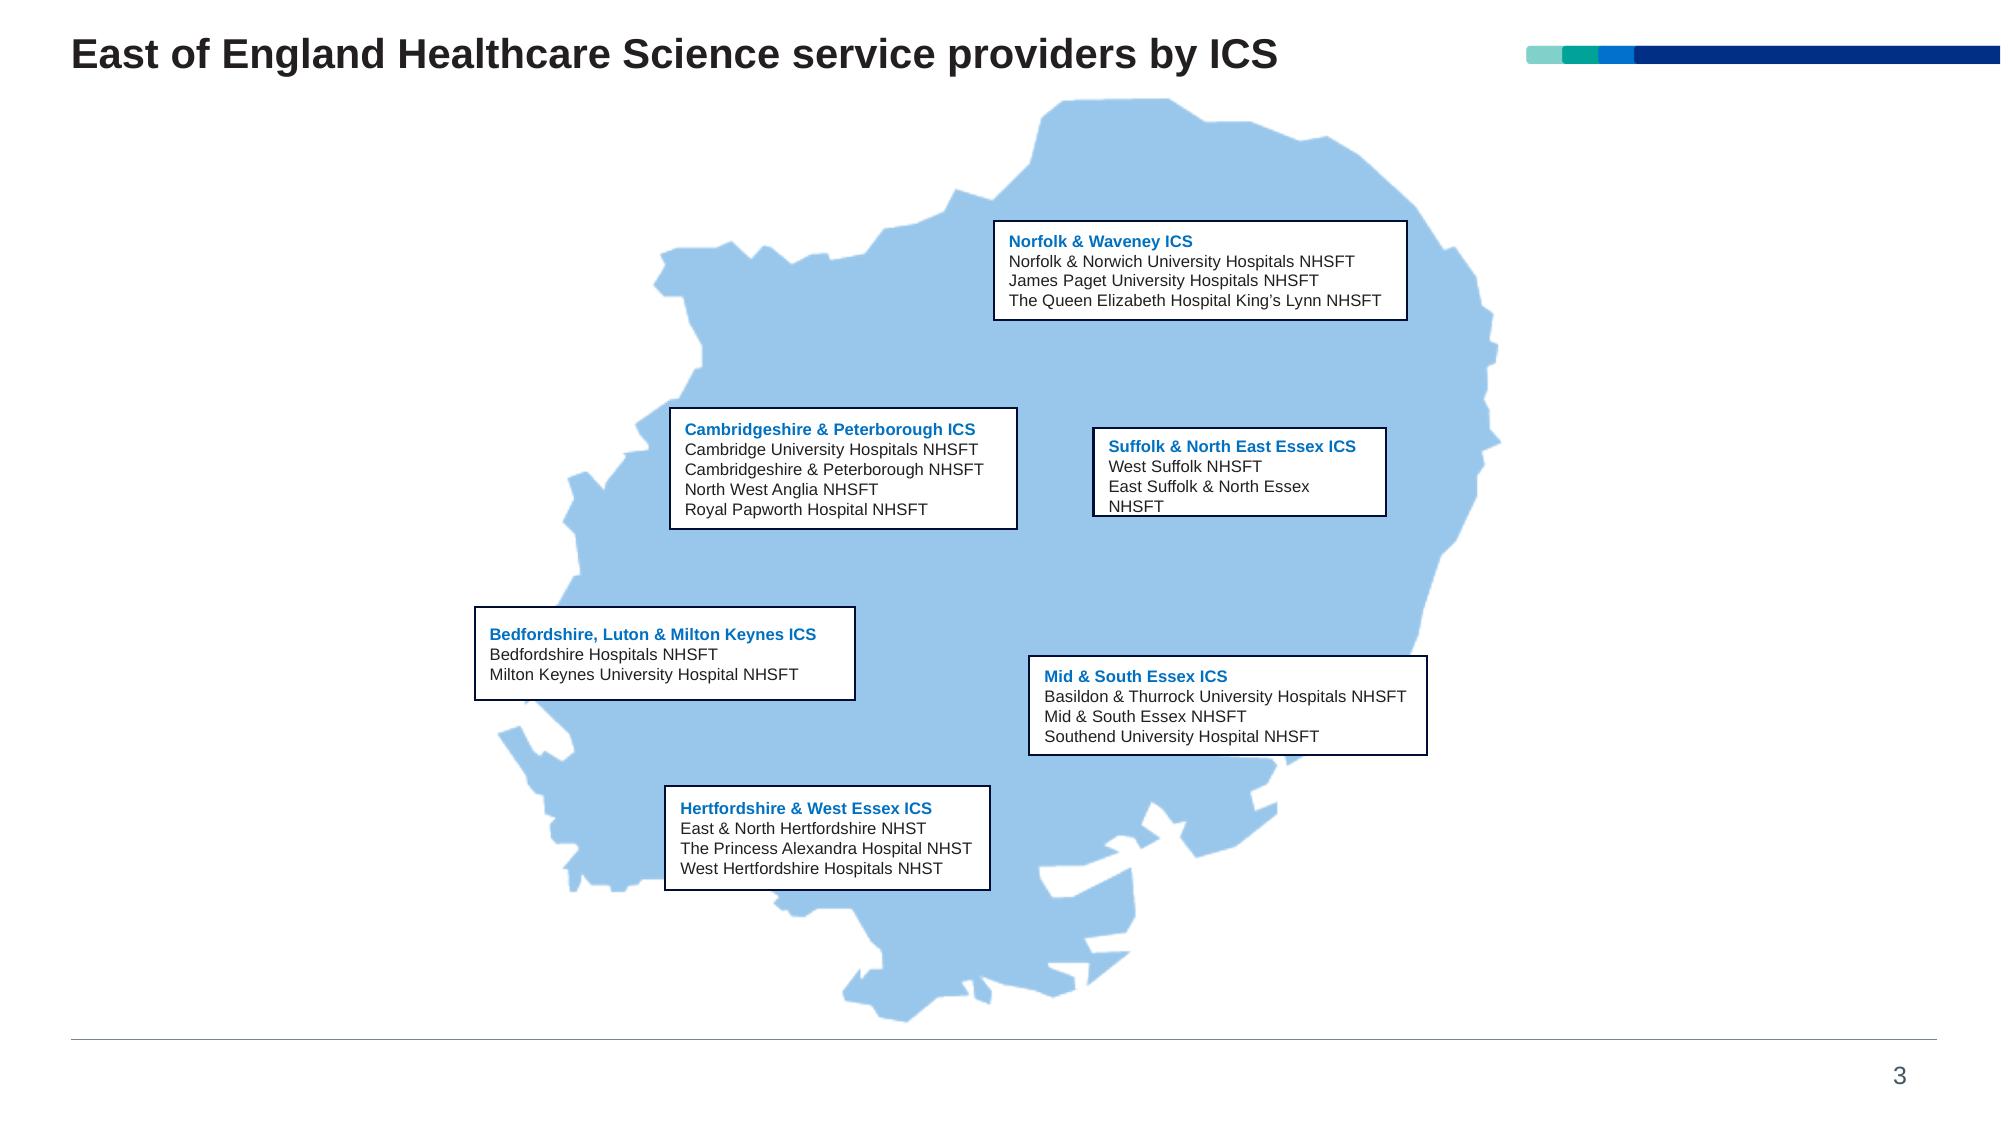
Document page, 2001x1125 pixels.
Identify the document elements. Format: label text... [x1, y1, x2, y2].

picture [478, 84, 1522, 1041]
title East of England Healthcare Science service providers by ICS [70, 32, 1513, 79]
text_box Bedfordshire, Luton & Milton Keynes ICS Bedfordshire Hospitals NHSFT Milton Keynes University Hospital NHSFT [475, 607, 855, 700]
text_box Norfolk & Waveney ICS Norfolk & Norwich University Hospitals NHSFT James Paget University Hospitals NHSFT The Queen Elizabeth Hospital King’s Lynn NHSFT [994, 221, 1407, 320]
text_box Suffolk & North East Essex ICS West Suffolk NHSFT East Suffolk & North Essex NHSFT [1094, 428, 1386, 516]
text_box Mid & South Essex ICS Basildon & Thurrock University Hospitals NHSFT Mid & South Essex NHSFT Southend University Hospital NHSFT [1029, 656, 1427, 755]
text_box Hertfordshire & West Essex ICS East & North Hertfordshire NHST The Princess Alexandra Hospital NHST West Hertfordshire Hospitals NHST [665, 786, 990, 890]
text_box Cambridgeshire & Peterborough ICS Cambridge University Hospitals NHSFT Cambridgeshire & Peterborough NHSFT North West Anglia NHSFT Royal Papworth Hospital NHSFT [670, 408, 1017, 529]
